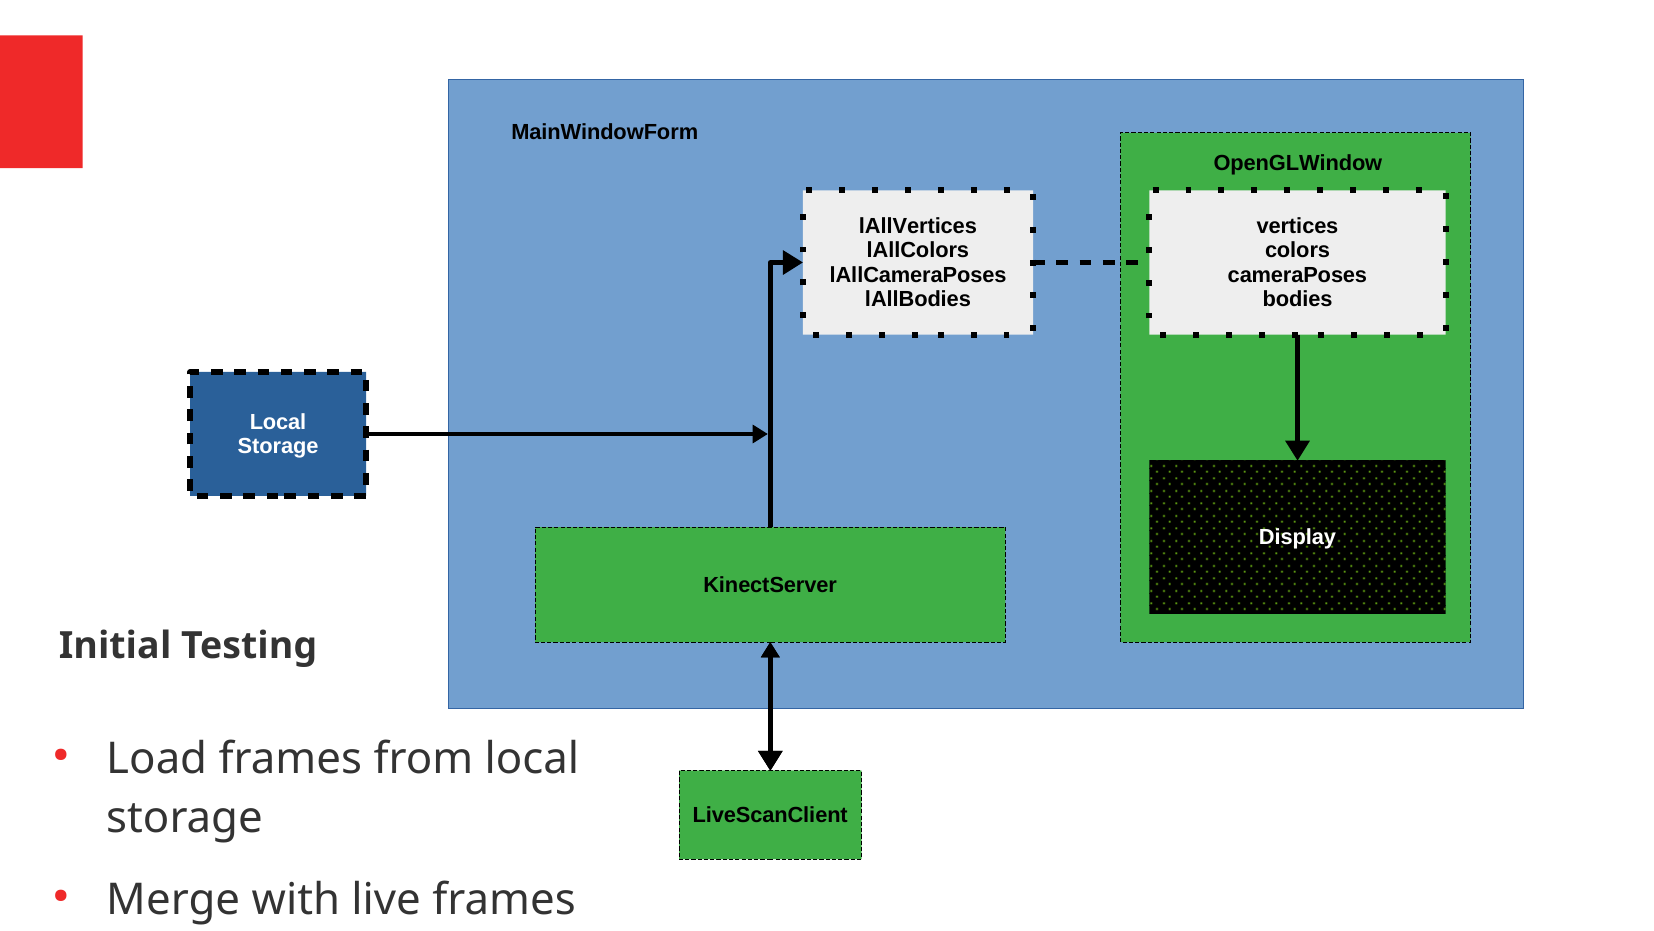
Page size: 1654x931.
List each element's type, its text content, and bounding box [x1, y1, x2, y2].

text_box lAllVertices lAllColors lAllCameraPoses lAllBodies [802, 190, 1034, 335]
text_box OpenGLWindow [1197, 150, 1399, 176]
text_box LiveScanClient [679, 770, 862, 860]
text_box Display [1149, 460, 1446, 614]
text_box [448, 435, 769, 709]
title Initial Testing [59, 566, 497, 723]
list Load frames from local storage Merge with live frames [35, 726, 626, 931]
text_box KinectServer [535, 527, 1006, 643]
text_box MainWindowForm [472, 119, 737, 169]
text_box [448, 79, 1524, 709]
text_box vertices colors cameraPoses bodies [1149, 190, 1446, 335]
text_box Local Storage [190, 371, 367, 496]
